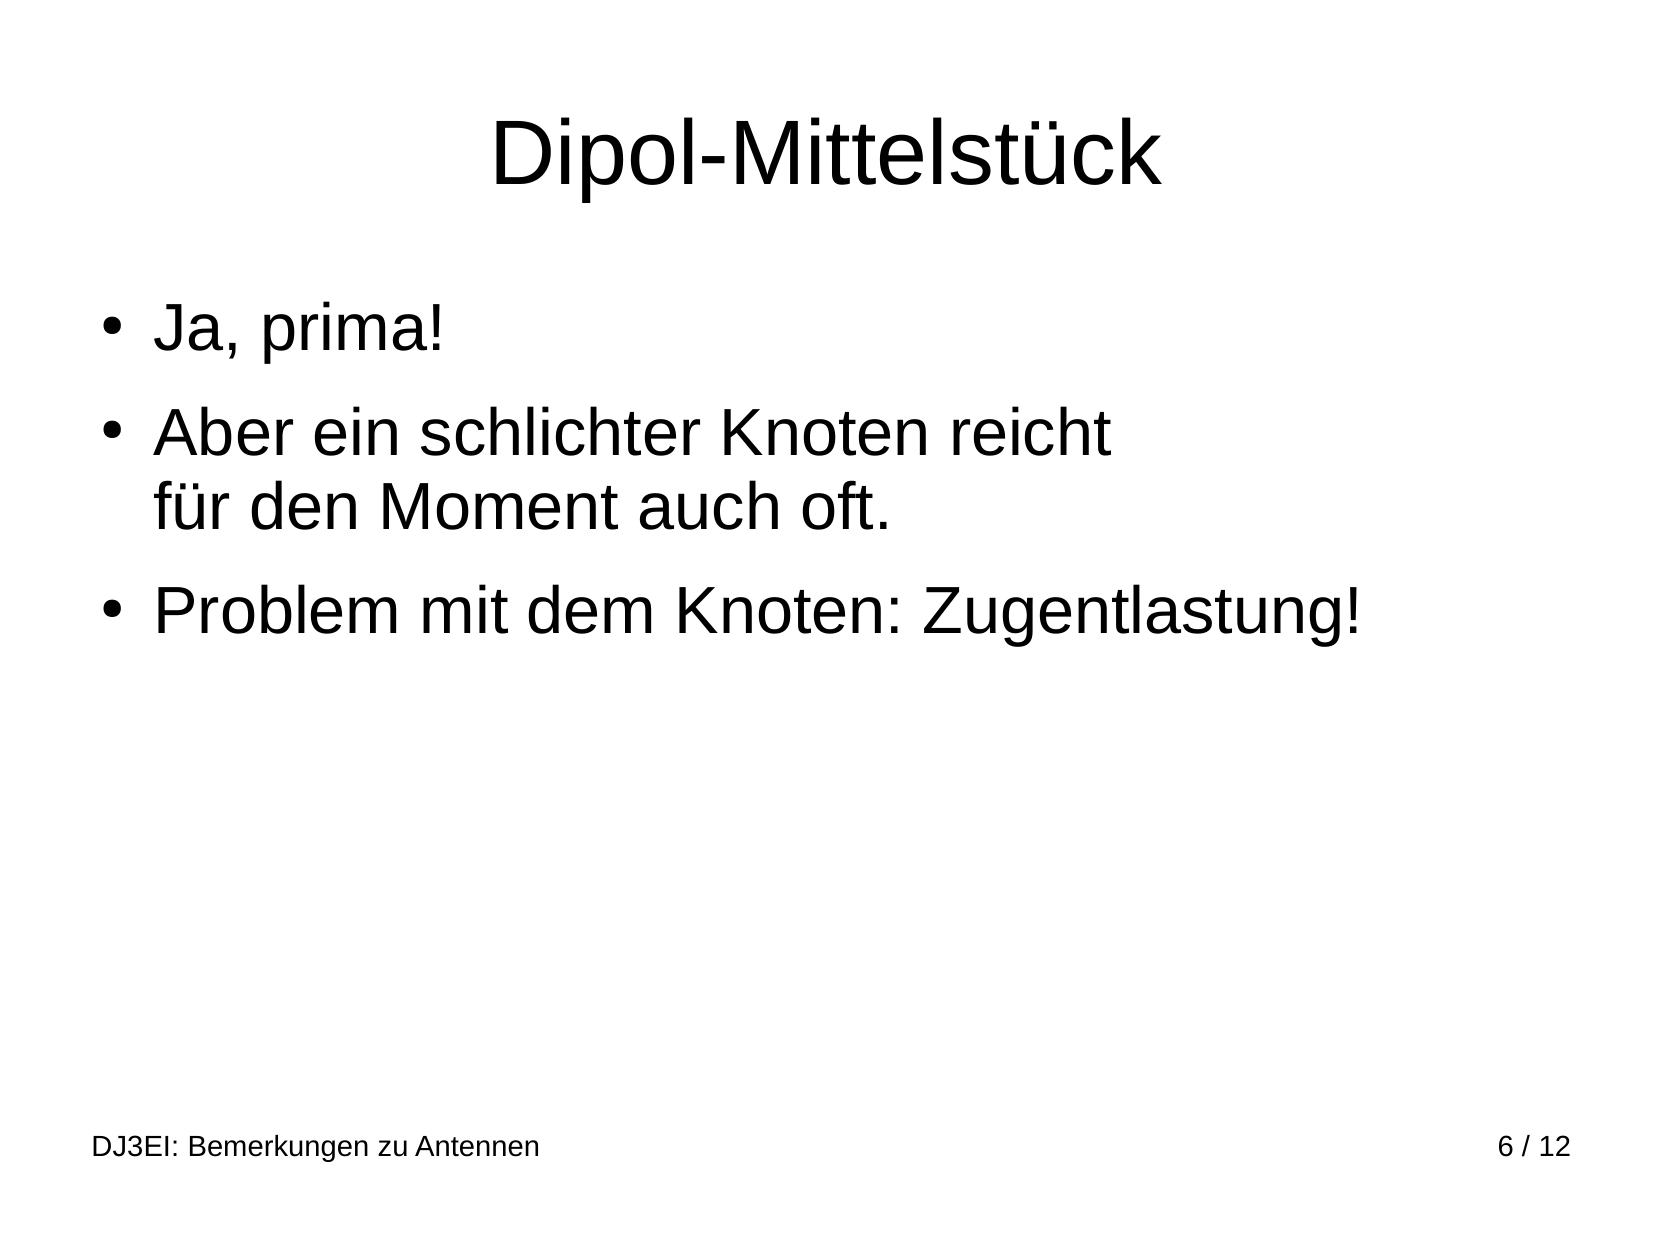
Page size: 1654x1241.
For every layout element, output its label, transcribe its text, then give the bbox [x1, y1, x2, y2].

list Ja, prima! Aber ein schlichter Knoten reicht für den Moment auch oft. Problem mit dem Knoten: Zugentlastung! [82, 290, 1571, 1010]
title Dipol-Mittelstück [82, 49, 1571, 257]
